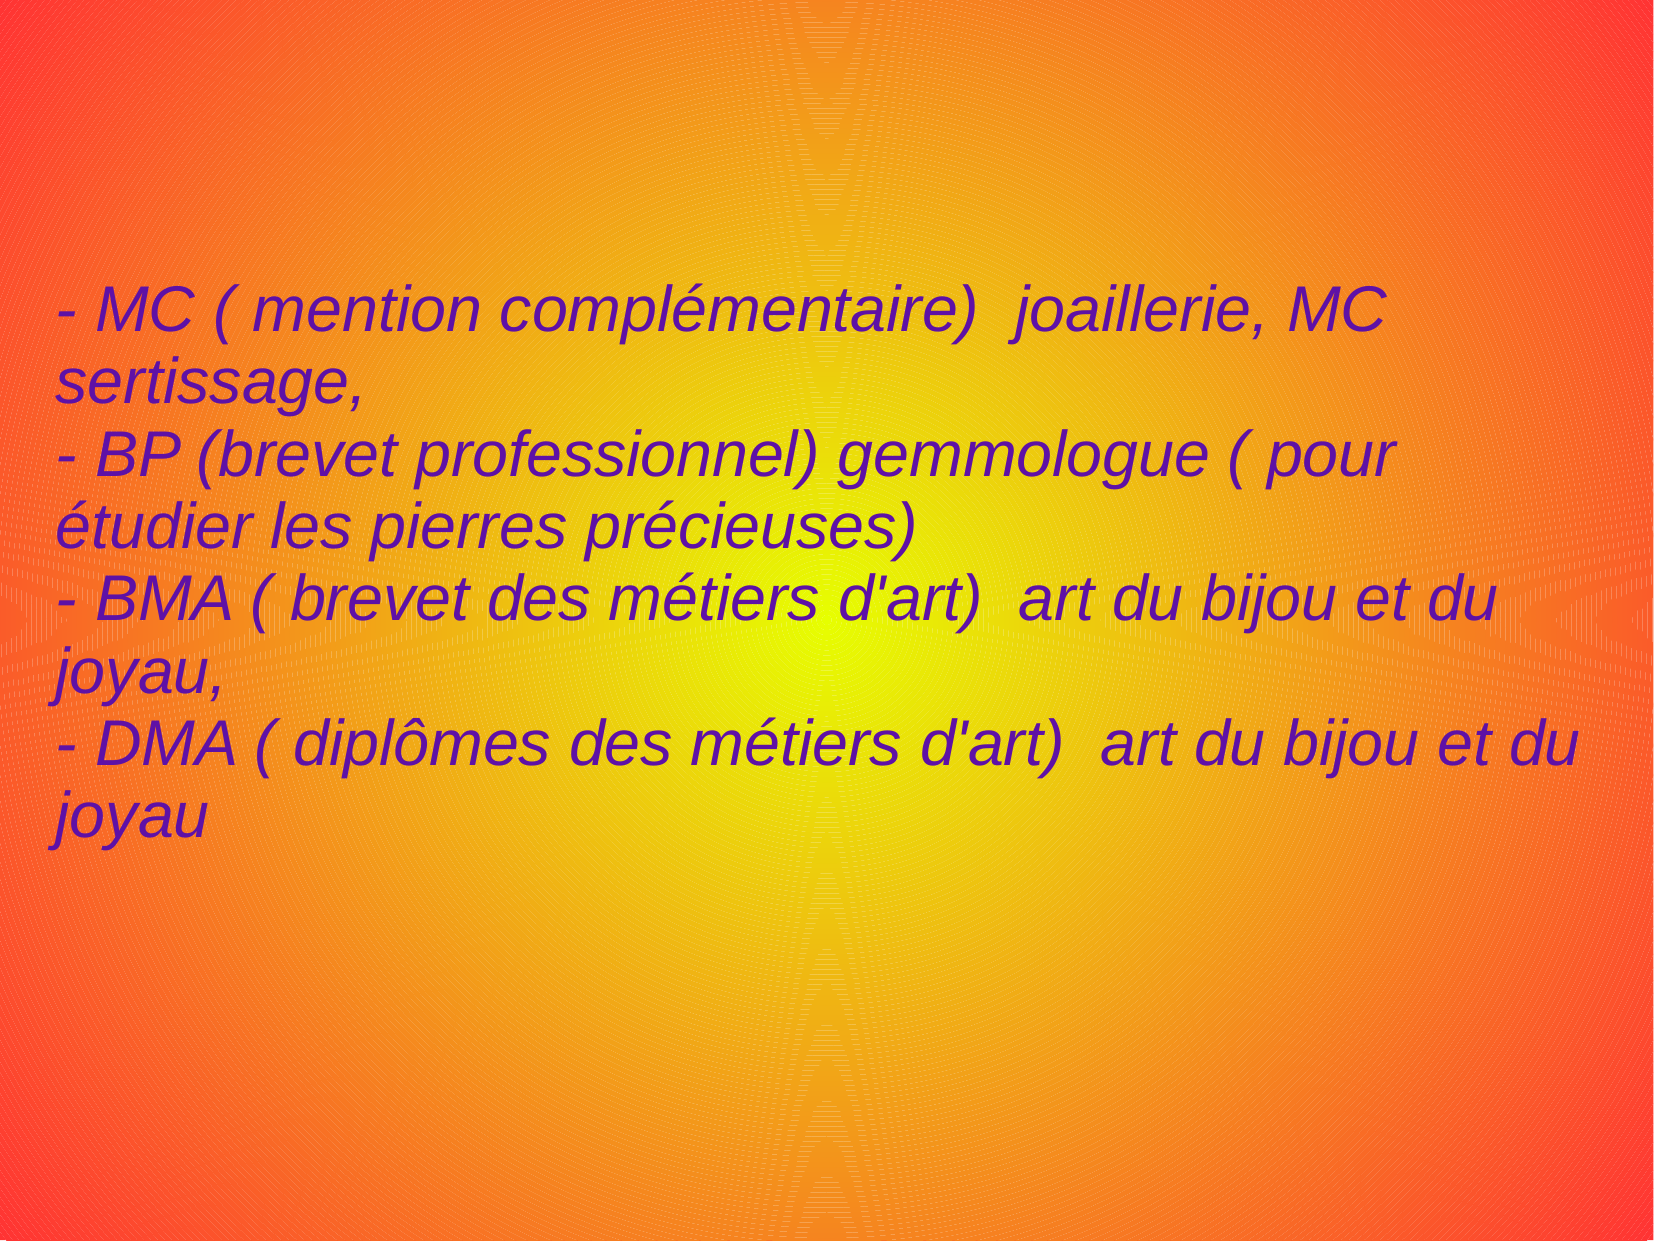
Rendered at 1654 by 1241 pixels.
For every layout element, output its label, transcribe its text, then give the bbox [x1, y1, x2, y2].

text_box - MC ( mention complémentaire) joaillerie, MC sertissage, - BP (brevet professionnel) gemmologue ( pour étudier les pierres précieuses) - BMA ( brevet des métiers d'art) art du bijou et du joyau, - DMA ( diplômes des métiers d'art) art du bijou et du joyau [41, 265, 1626, 1093]
